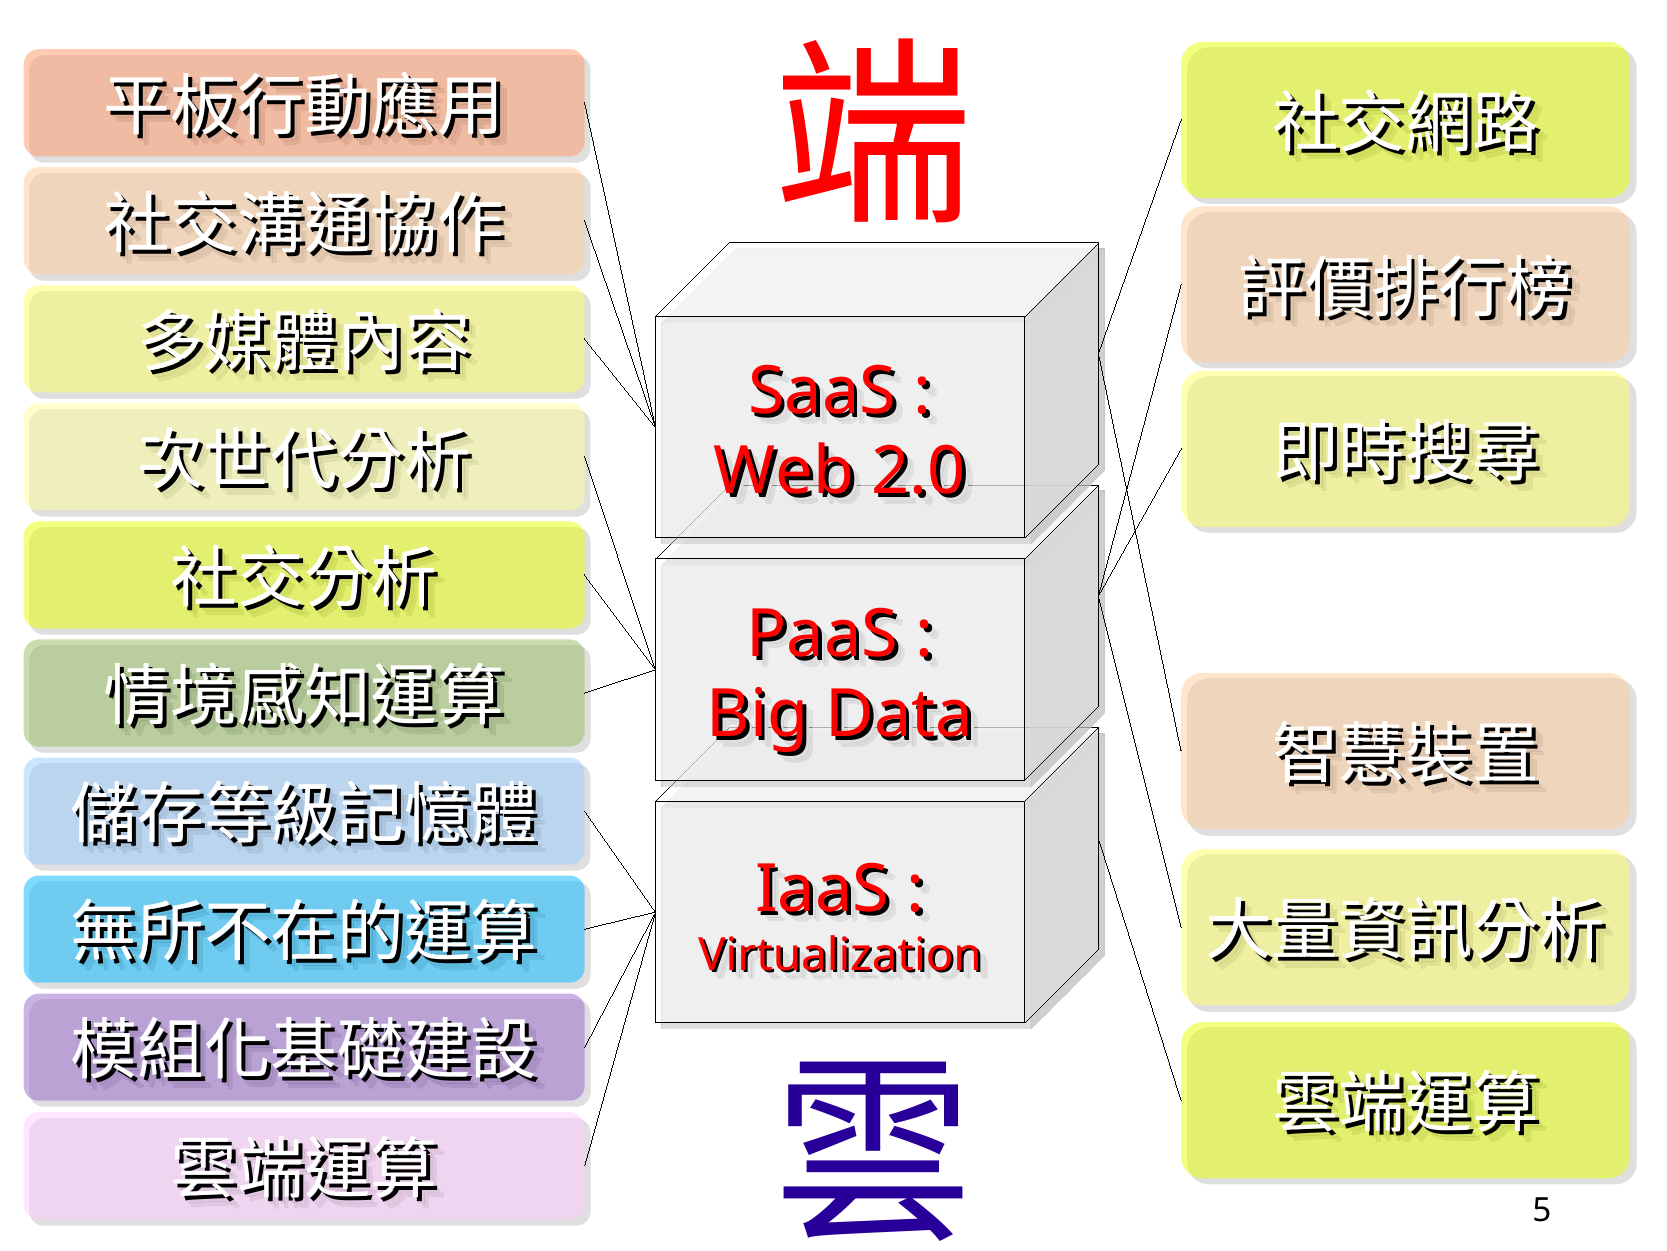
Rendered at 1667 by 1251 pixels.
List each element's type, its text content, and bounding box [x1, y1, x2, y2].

text_box 社交分析 [23, 521, 585, 629]
text_box 模組化基礎建設 [23, 993, 585, 1101]
text_box 雲 [758, 1017, 996, 1251]
text_box PaaS : Big Data [655, 559, 1024, 781]
text_box 雲端運算 [1181, 1022, 1630, 1179]
text_box 情境感知運算 [23, 639, 585, 747]
text_box IaaS : Virtualization [655, 802, 1024, 1023]
text_box 即時搜尋 [1181, 370, 1630, 528]
text_box 智慧裝置 [1181, 672, 1630, 830]
text_box 大量資訊分析 [1181, 849, 1630, 1006]
text_box 端 [758, 0, 996, 255]
text_box 社交網路 [1181, 41, 1630, 199]
text_box 社交溝通協作 [23, 167, 585, 275]
text_box SaaS : Web 2.0 [655, 317, 1024, 538]
text_box 多媒體內容 [23, 285, 585, 393]
text_box 儲存等級記憶體 [23, 757, 585, 865]
text_box 次世代分析 [23, 403, 585, 511]
text_box 平板行動應用 [23, 49, 585, 157]
text_box 無所不在的運算 [23, 875, 585, 983]
text_box 評價排行榜 [1181, 206, 1630, 363]
text_box 雲端運算 [23, 1112, 585, 1220]
